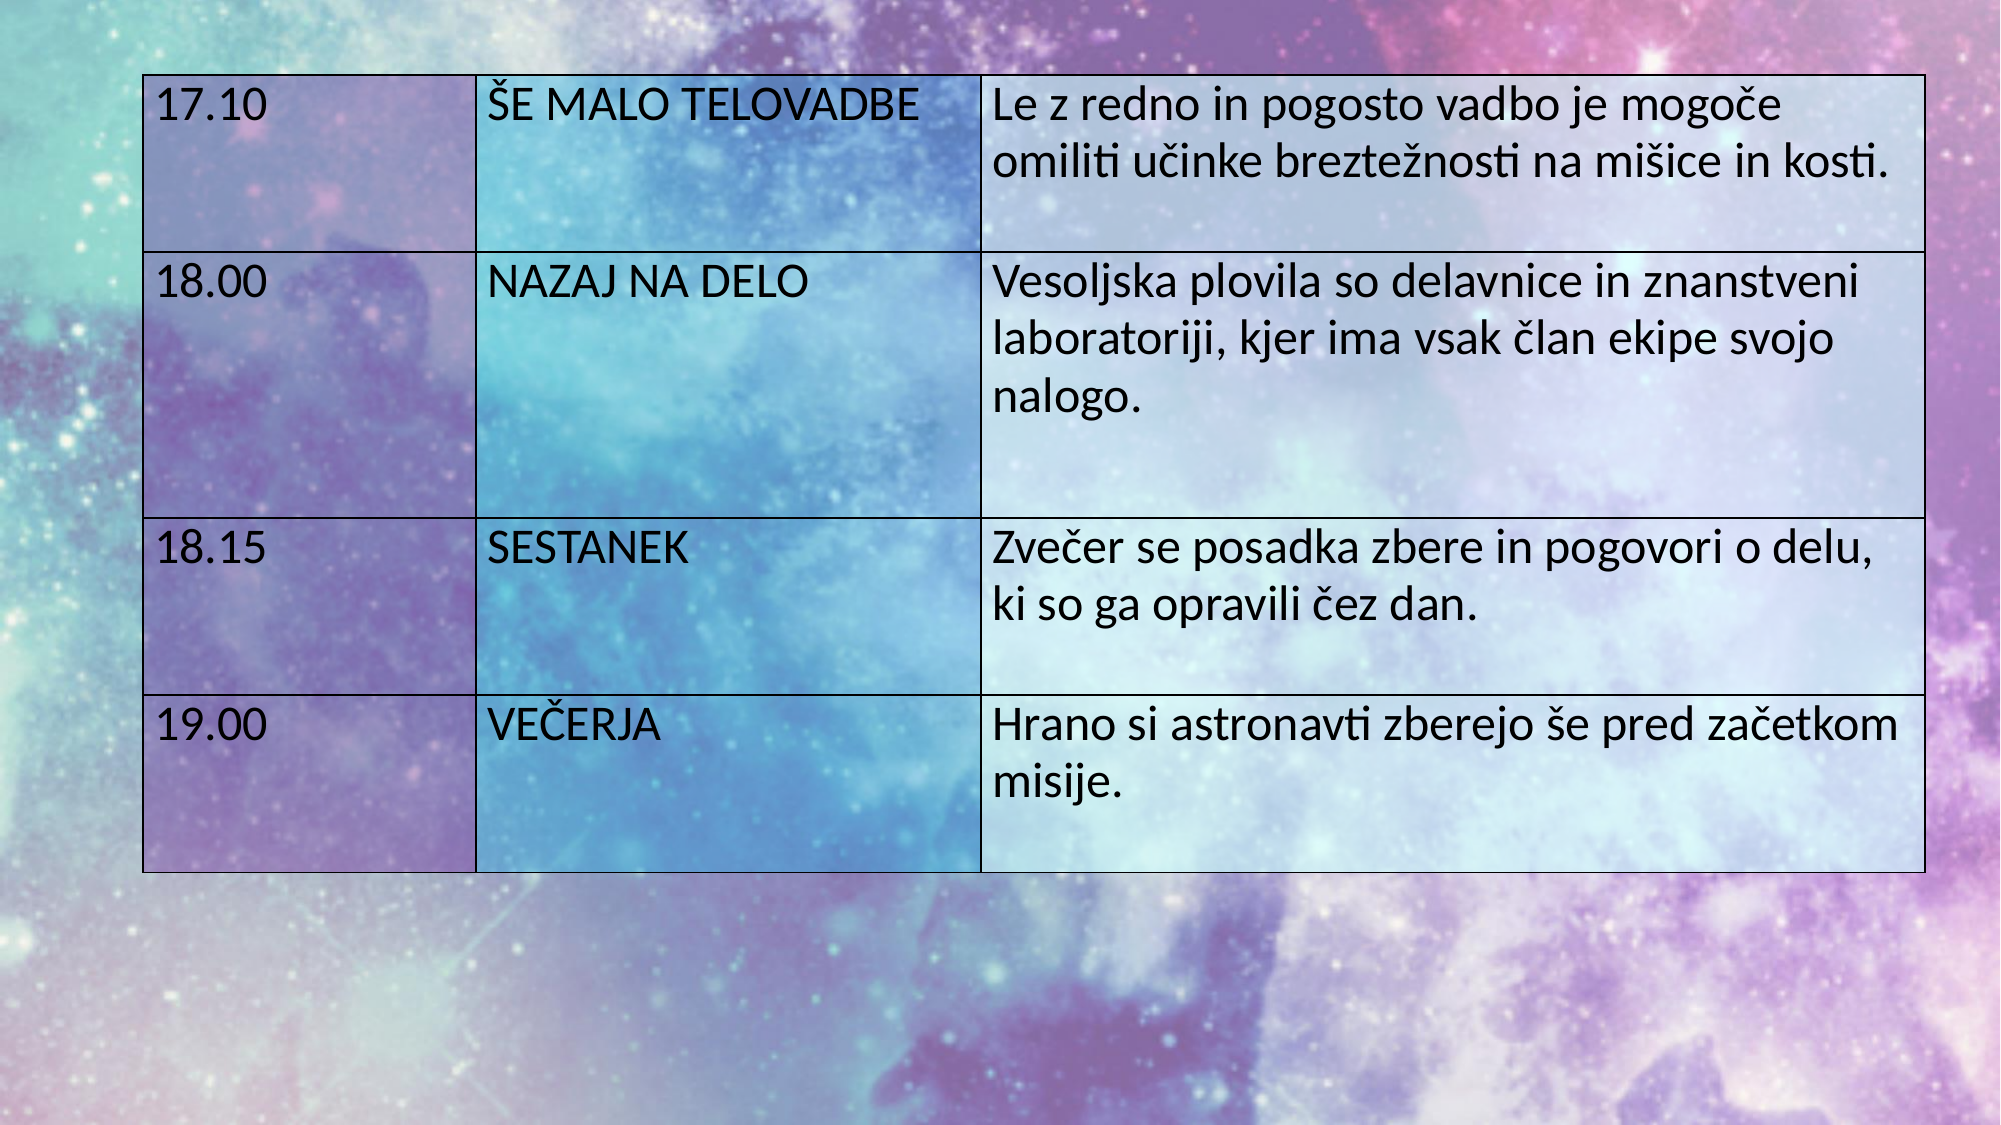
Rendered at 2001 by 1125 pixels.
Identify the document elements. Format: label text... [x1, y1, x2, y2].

table_cell 18.15 [144, 519, 475, 694]
picture [0, 0, 2001, 1125]
table_header ŠE MALO TELOVADBE [477, 76, 980, 251]
table_header Le z redno in pogosto vadbo je mogoče omiliti učinke breztežnosti na mišice in kosti. [982, 76, 1924, 251]
table_cell 19.00 [144, 696, 475, 872]
table_cell NAZAJ NA DELO [477, 253, 980, 517]
table_cell Vesoljska plovila so delavnice in znanstveni laboratoriji, kjer ima vsak član ekipe svojo nalogo. [982, 253, 1924, 517]
table_cell Hrano si astronavti zberejo še pred začetkom misije. [982, 696, 1924, 872]
table_header 17.10 [144, 76, 475, 251]
table_cell VEČERJA [477, 696, 980, 872]
table_cell SESTANEK [477, 519, 980, 694]
table_cell 18.00 [144, 253, 475, 517]
table_cell Zvečer se posadka zbere in pogovori o delu, ki so ga opravili čez dan. [982, 519, 1924, 694]
